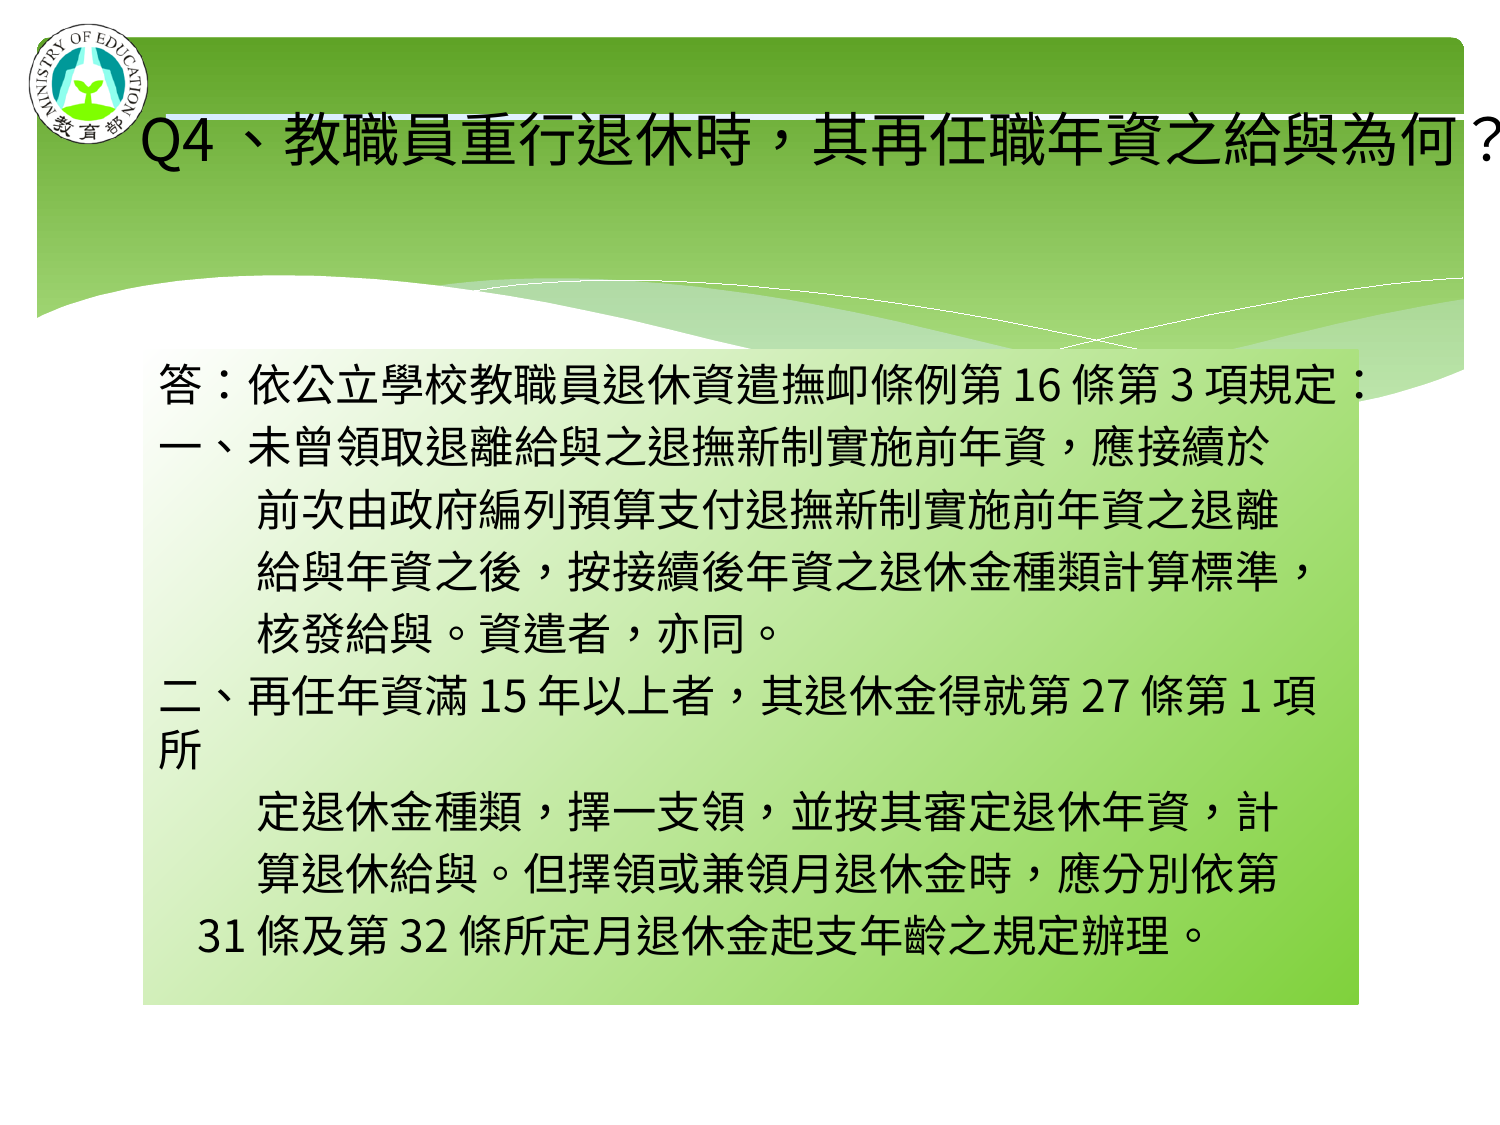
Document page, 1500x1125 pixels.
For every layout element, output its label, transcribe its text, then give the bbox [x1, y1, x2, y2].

picture [27, 22, 123, 145]
list 答：依公立學校教職員退休資遣撫卹條例第16條第3項規定： 一、未曾領取退離給與之退撫新制實施前年資，應接續於 前次由政府編列預算支付退撫新制實施前年資之退離 給與年資之後，按接續後年資之退休金種類計算標準， 核發給與。資遣者，亦同。 二、再任年資滿15年以上者，其退休金得就第27條第1項所 定退休金種類，擇一支領，並按其審定退休年資，計 算退休給與。但擇領或兼領月退休金時，應分別依第 31條及第32條所定月退休金起支年齡之規定辦理。 [143, 349, 1359, 1005]
title Q4、教職員重行退休時，其再任職年資之給與為何？ [123, 0, 1474, 206]
